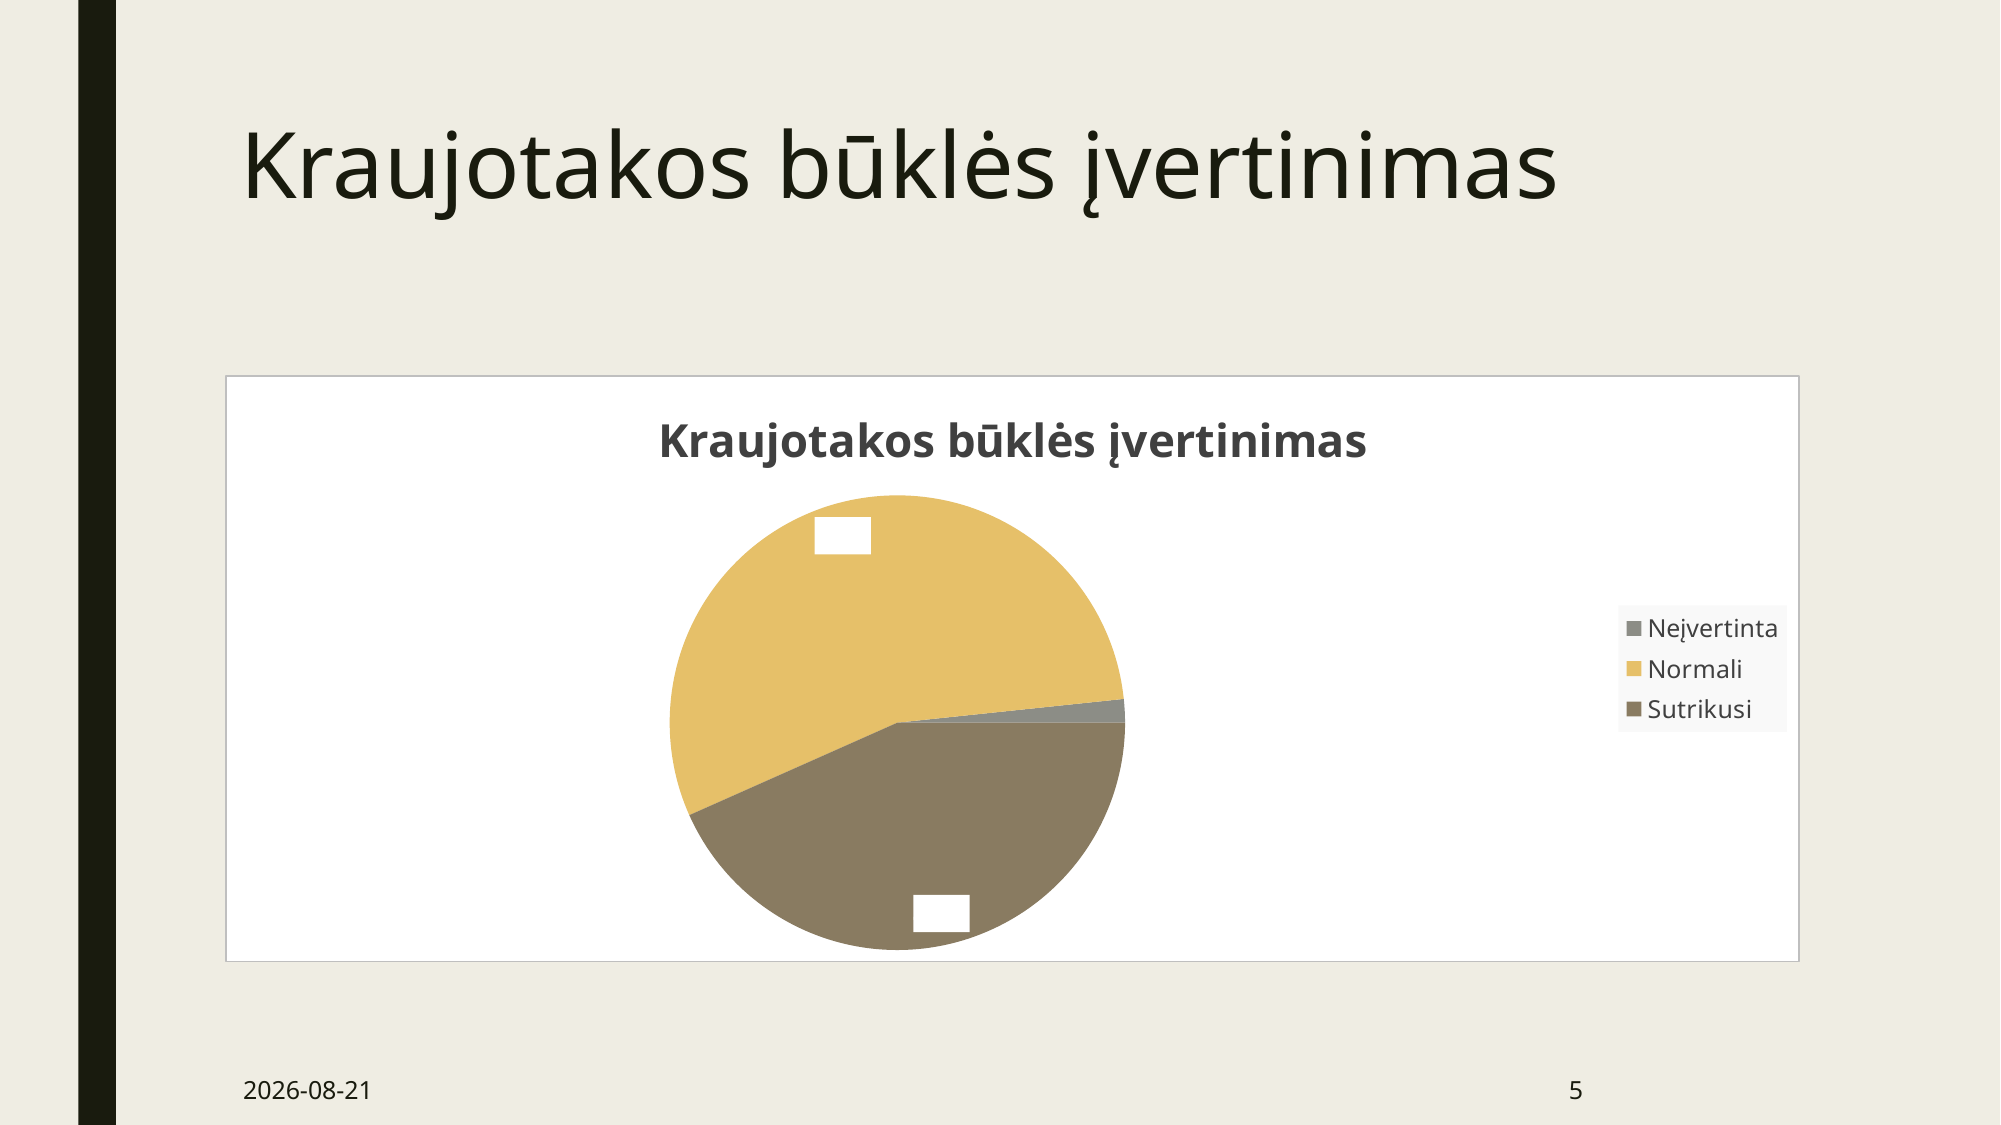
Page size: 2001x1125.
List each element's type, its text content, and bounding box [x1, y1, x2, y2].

text_box [1553, 1058, 1816, 1125]
chart [225, 375, 1801, 963]
title Kraujotakos būklės įvertinimas [225, 112, 1801, 357]
text_box [228, 1058, 426, 1125]
